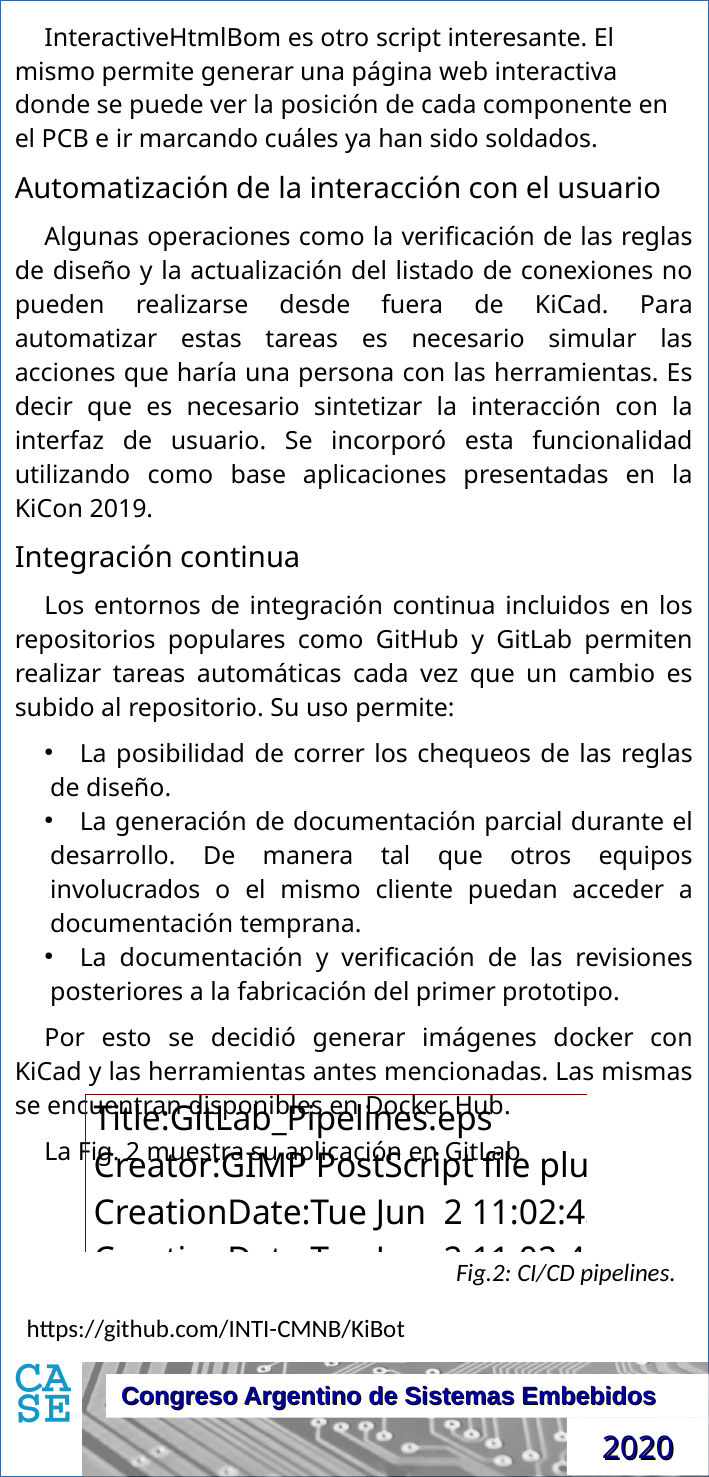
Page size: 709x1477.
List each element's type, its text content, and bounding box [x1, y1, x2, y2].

picture [11, 1363, 76, 1424]
picture [82, 1363, 709, 1477]
text_box 2020 [566, 1417, 709, 1464]
text_box Congreso Argentino de Sistemas Embebidos [106, 1374, 709, 1418]
text_box https://github.com/INTI-CMNB/KiBot [11, 1311, 697, 1356]
text_box InteractiveHtmlBom es otro script interesante. El mismo permite generar una página web interactiva donde se puede ver la posición de cada componente en el PCB e ir marcando cuáles ya han sido soldados. Automatización de la interacción con el usuario Algunas operaciones como la verificación de las reglas de diseño y la actualización del listado de conexiones no pueden realizarse desde fuera de KiCad. Para automatizar estas tareas es necesario simular las acciones que haría una persona con las herramientas. Es decir que es necesario sintetizar la interacción con la interfaz de usuario. Se incorporó esta funcionalidad utilizando como base aplicaciones presentadas en la KiCon 2019. Integración continua Los entornos de integración continua incluidos en los repositorios populares como GitHub y GitLab permiten realizar tareas automáticas cada vez que un cambio es subido al repositorio. Su uso permite: La posibilidad de correr los chequeos de las reglas de diseño. La generación de documentación parcial durante el desarrollo. De manera tal que otros equipos involucrados o el mismo cliente puedan acceder a documentación temprana. La documentación y verificación de las revisiones posteriores a la fabricación del primer prototipo. Por esto se decidió generar imágenes docker con KiCad y las herramientas antes mencionadas. Las mismas se encuentran disponibles en Docker Hub. La Fig. 2 muestra su aplicación en GitLab [0, 11, 709, 1363]
text_box Fig.2: CI/CD pipelines. [11, 1255, 697, 1300]
picture [82, 1091, 587, 1252]
